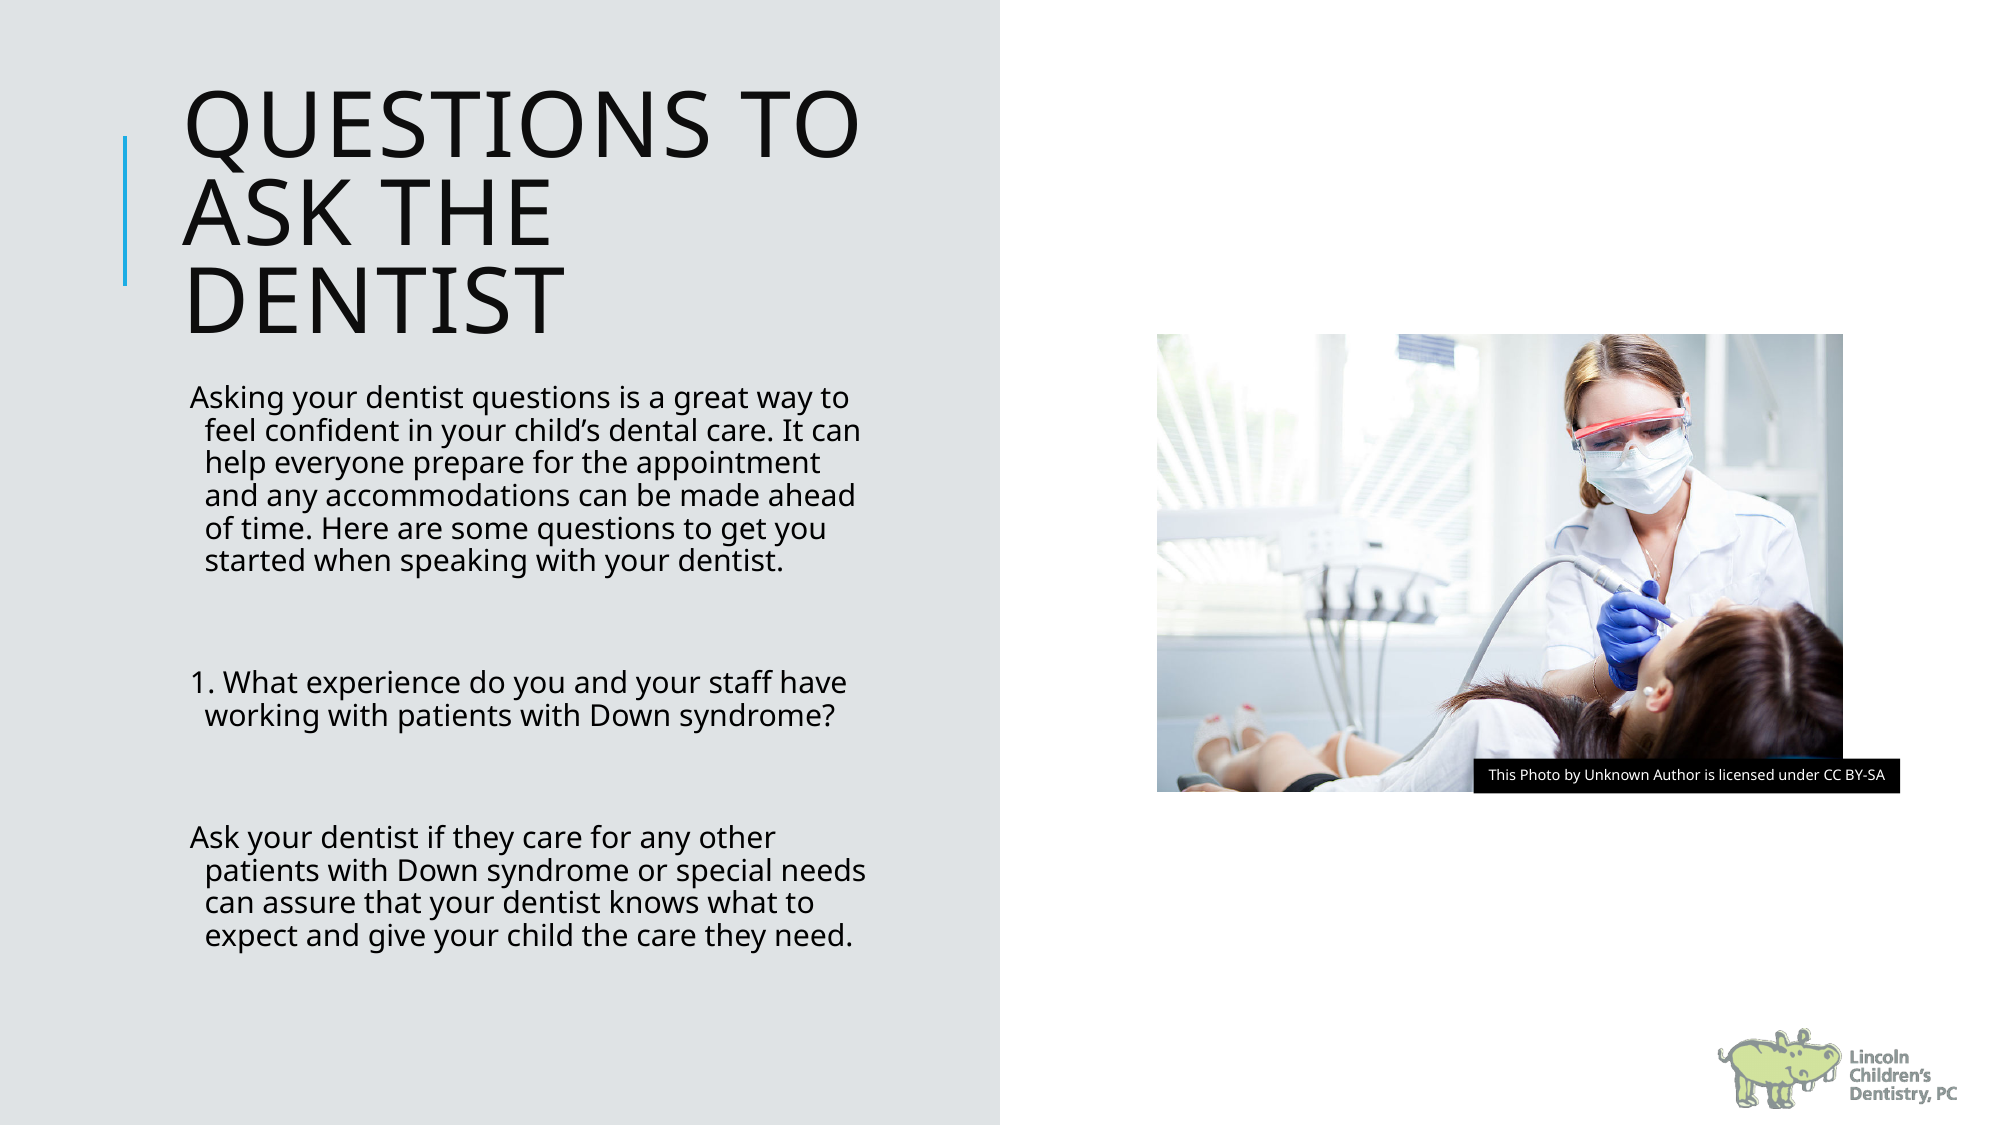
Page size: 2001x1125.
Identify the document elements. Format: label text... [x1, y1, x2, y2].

list Asking your dentist questions is a great way to feel confident in your child’s dental care. It can help everyone prepare for the appointment and any accommodations can be made ahead of time. Here are some questions to get you started when speaking with your dentist. 1. What experience do you and your staff have working with patients with Down syndrome? Ask your dentist if they care for any other patients with Down syndrome or special needs can assure that your dentist knows what to expect and give your child the care they need. [168, 375, 889, 1021]
text_box This Photo by Unknown Author is licensed under CC BY-SA [1473, 758, 1843, 792]
text_box [0, 0, 1000, 1125]
title Questions to ask the dentist [168, 75, 889, 363]
picture [1717, 1028, 1957, 1109]
picture [1157, 334, 1843, 792]
